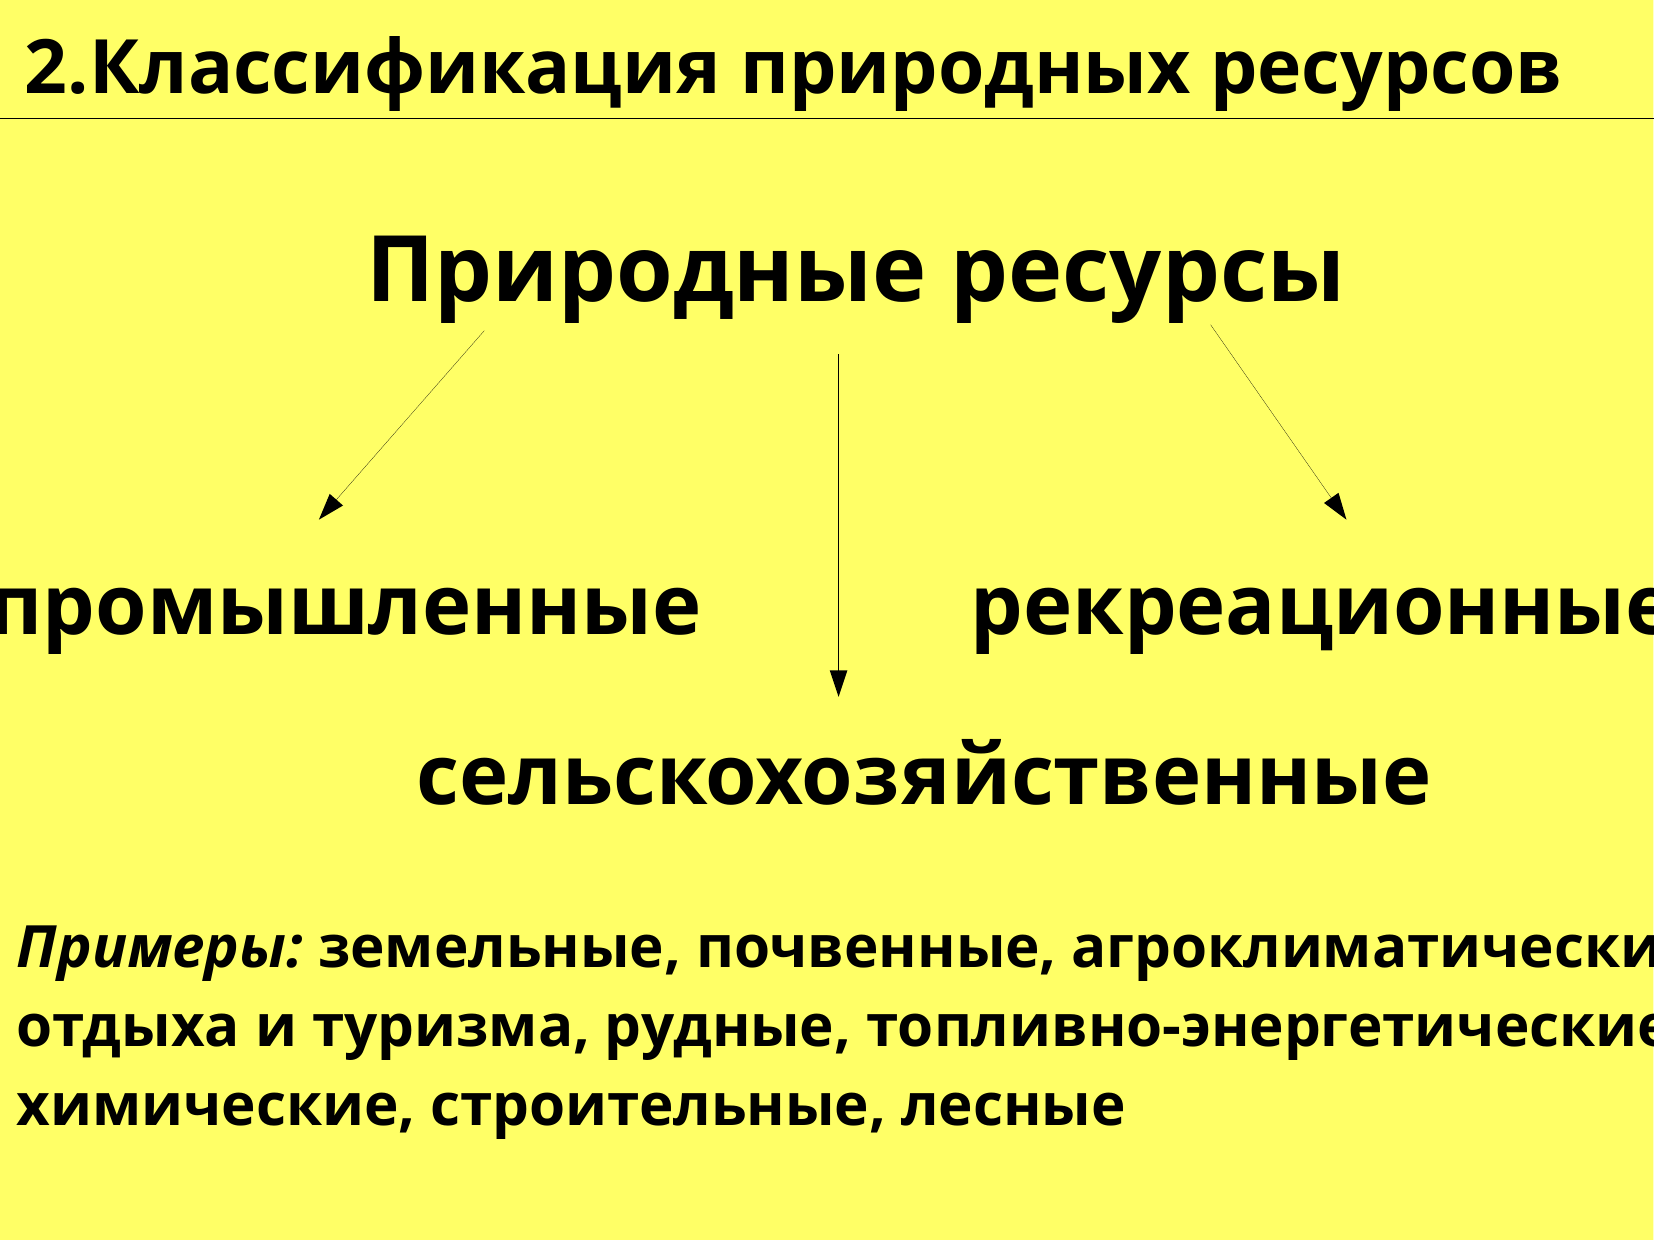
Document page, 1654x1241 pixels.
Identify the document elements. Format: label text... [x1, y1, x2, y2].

text_box промышленные [47, 496, 644, 709]
text_box 2.Классификация природных ресурсов [10, 5, 1489, 121]
text_box Примеры: земельные, почвенные, агроклиматические, отдыха и туризма, рудные, топливно-энергетические, химические, строительные, лесные [2, 897, 1621, 1145]
text_box сельскохозяйственные [401, 708, 1371, 835]
text_box рекреационные [1086, 496, 1560, 709]
text_box Природные ресурсы [484, 153, 1229, 378]
